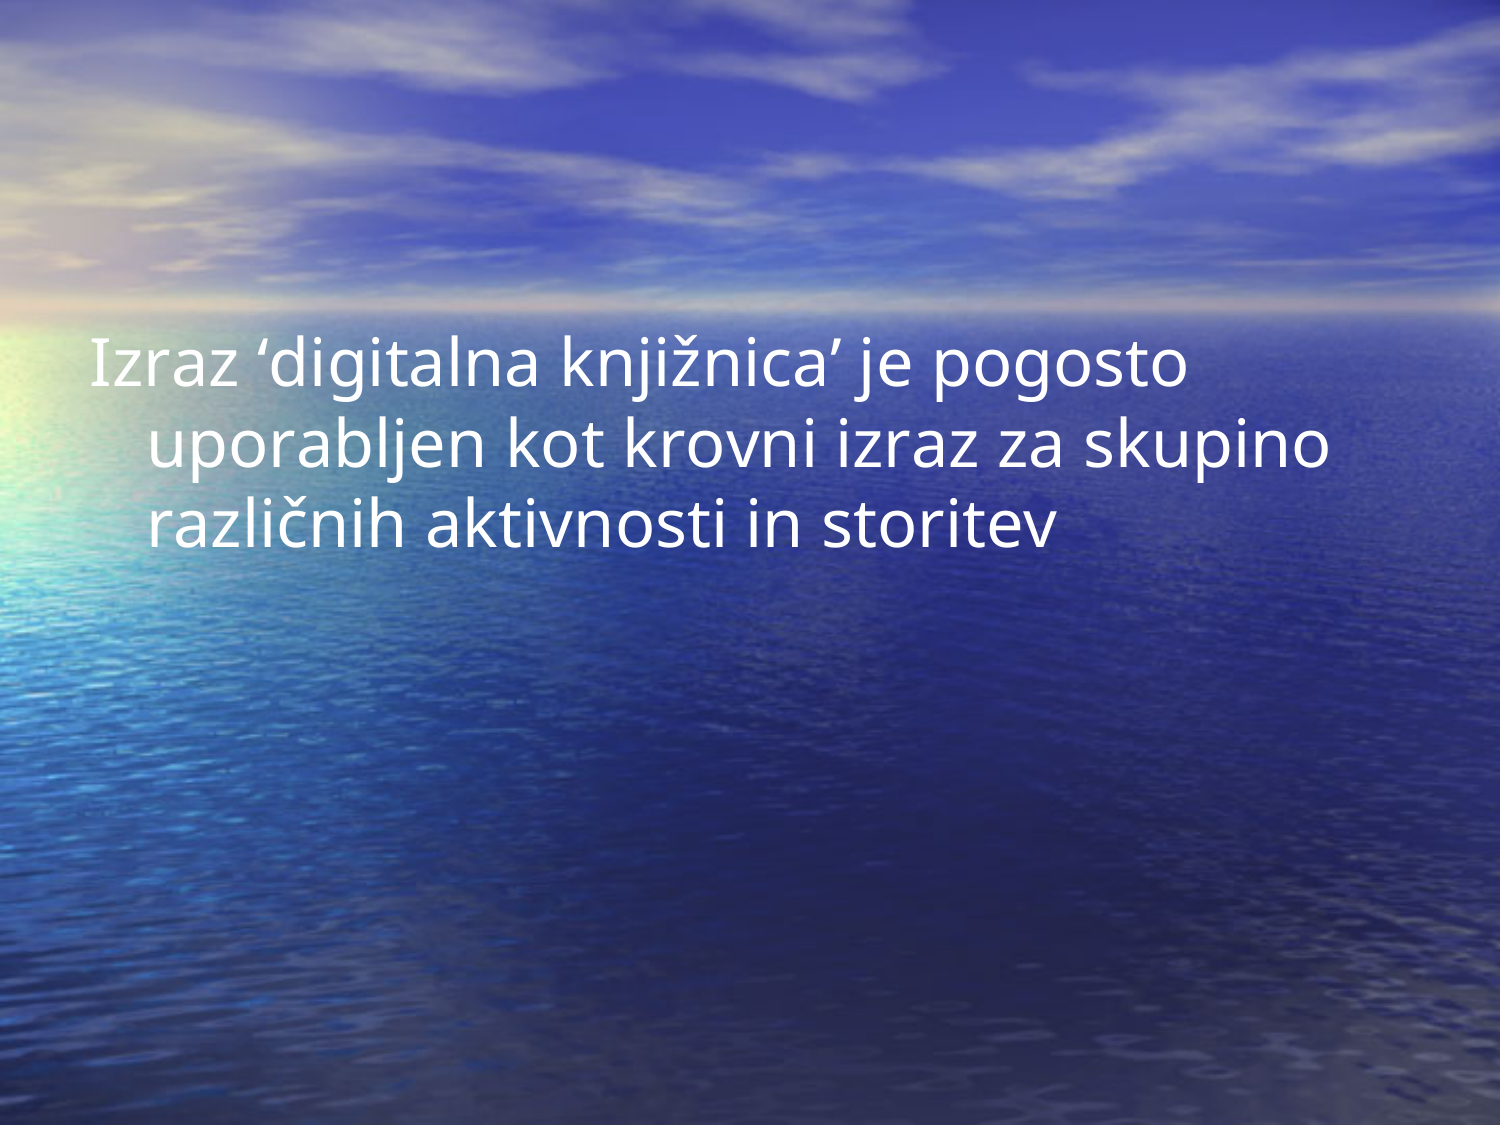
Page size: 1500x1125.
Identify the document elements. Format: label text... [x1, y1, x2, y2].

picture [0, 0, 1500, 1125]
list Izraz ‘digitalna knjižnica’ je pogosto uporabljen kot krovni izraz za skupino različnih aktivnosti in storitev [75, 312, 1426, 988]
